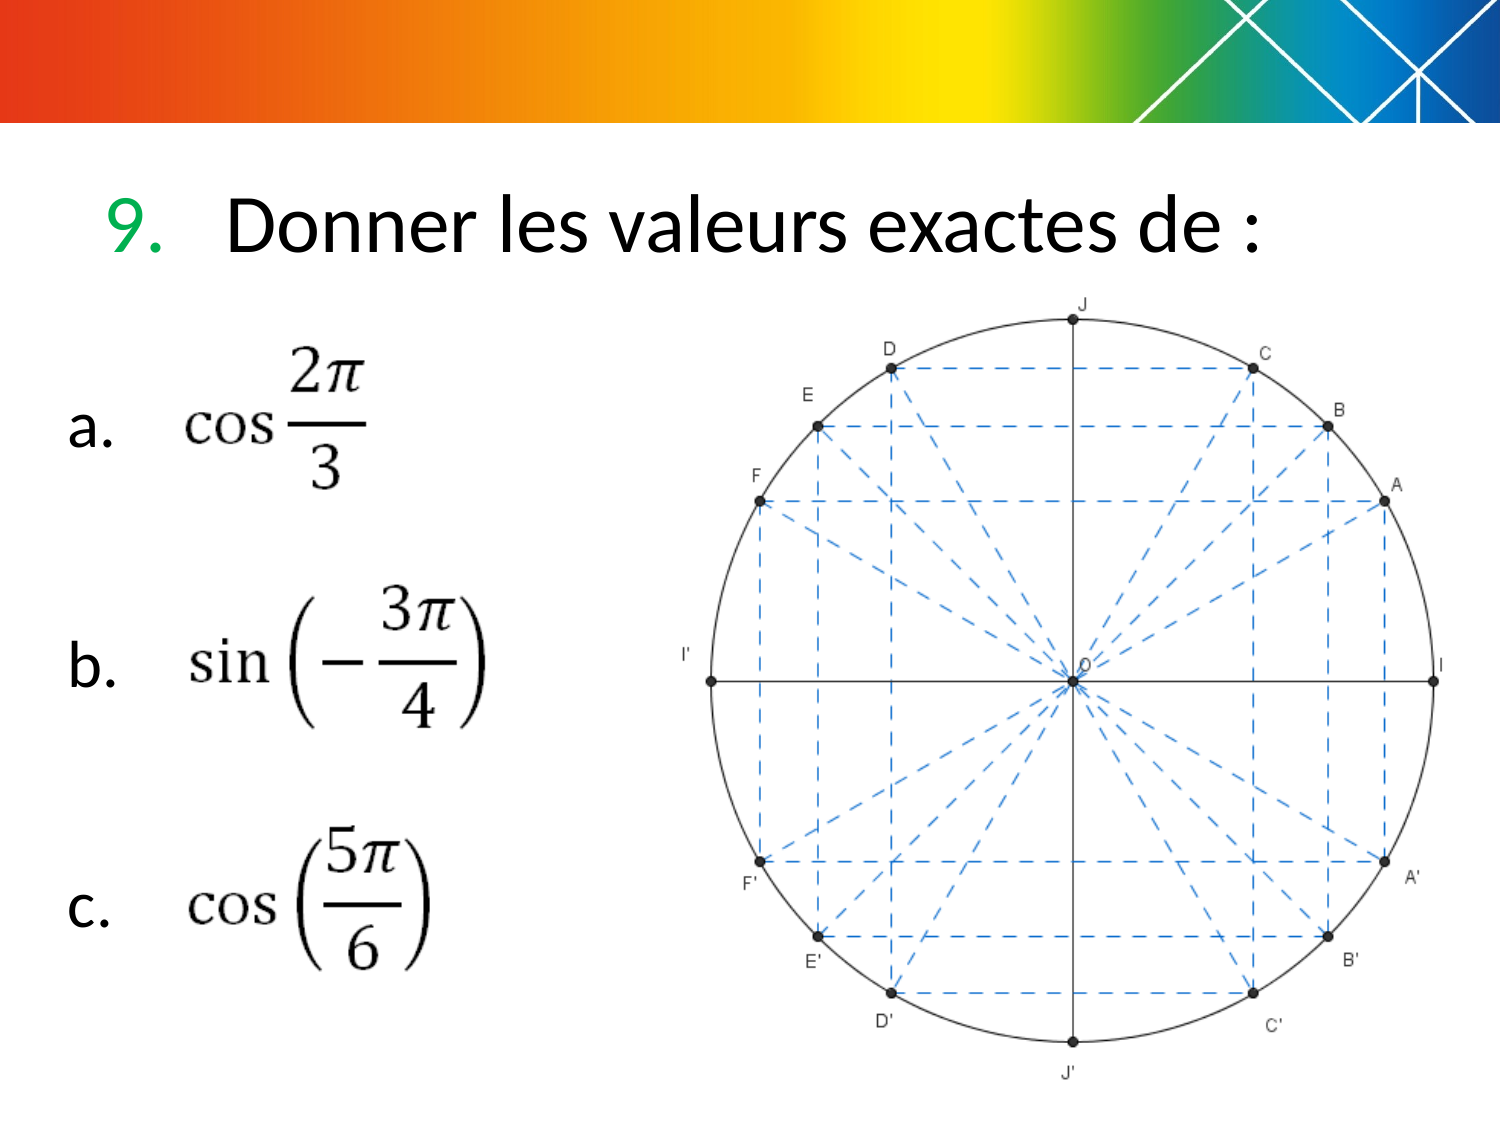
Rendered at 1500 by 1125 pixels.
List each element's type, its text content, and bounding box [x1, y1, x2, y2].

picture [667, 287, 1459, 1090]
picture [0, 0, 1359, 123]
picture [147, 337, 393, 504]
title Donner les valeurs exactes de : [88, 148, 1439, 290]
picture [171, 574, 504, 747]
picture [1340, 0, 1500, 123]
picture [183, 810, 455, 986]
text_box a. b. c. [53, 373, 656, 949]
